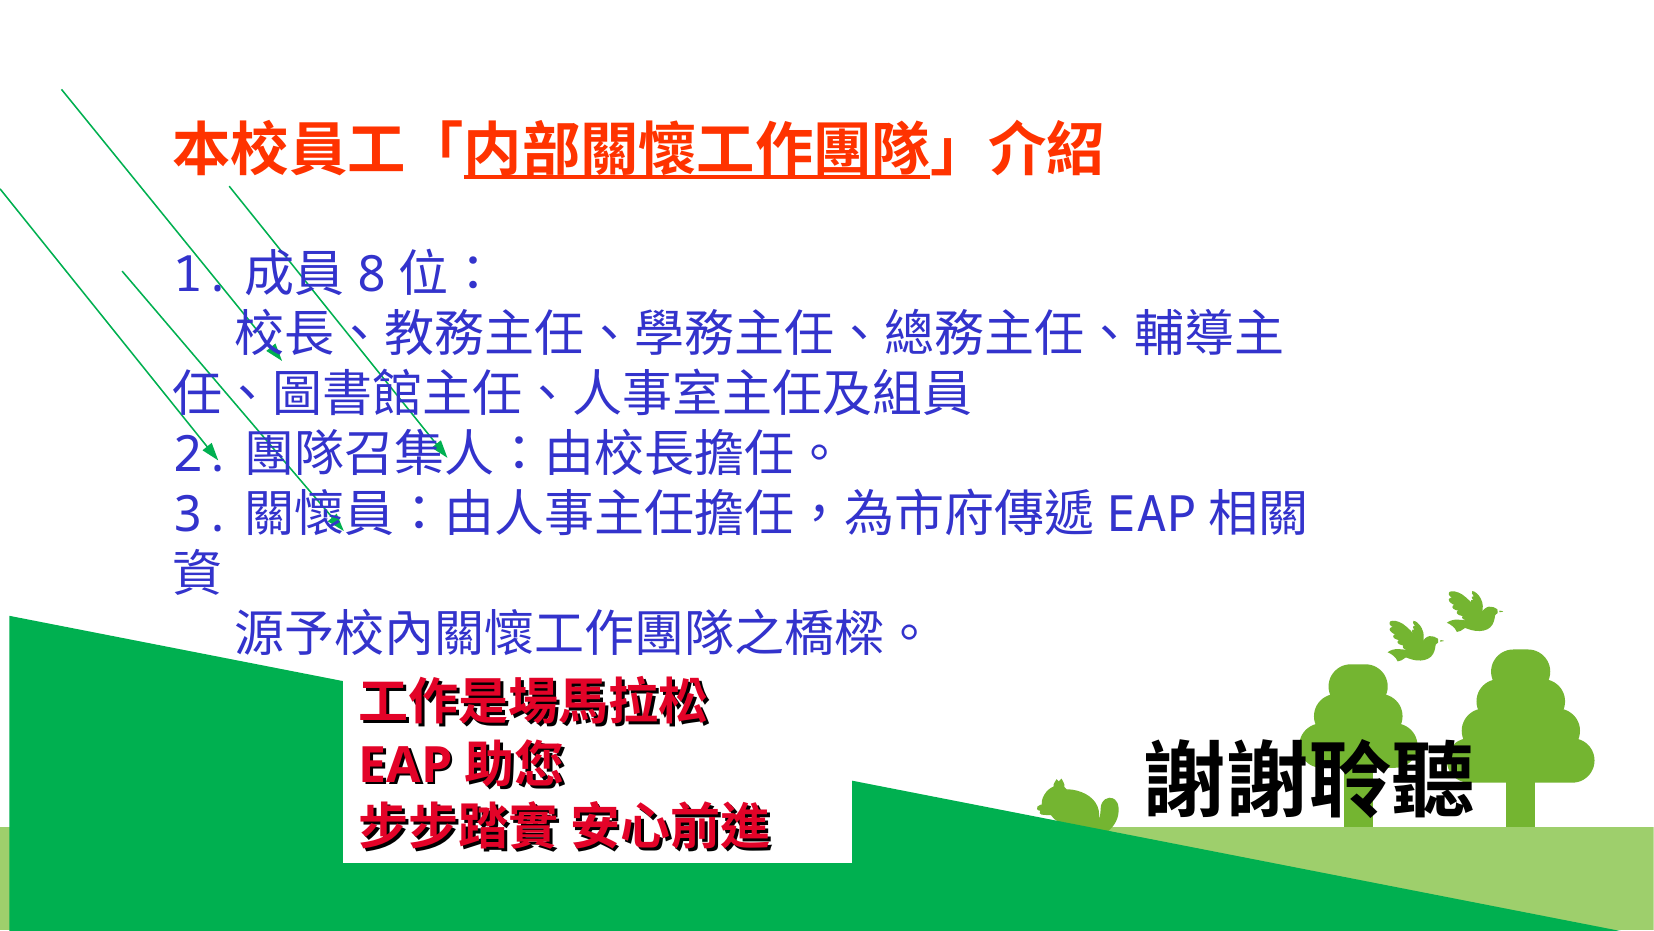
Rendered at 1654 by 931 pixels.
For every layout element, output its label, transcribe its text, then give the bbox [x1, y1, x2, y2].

text_box 本校員工「内部關懷工作團隊」介紹 1.成員8位： 校長、教務主任、學務主任、總務主任、輔導主任、圖書館主任、人事室主任及組員 2.團隊召集人：由校長擔任。 3.關懷員：由人事主任擔任，為市府傳遞EAP相關資 源予校內關懷工作團隊之橋樑。 [158, 104, 1334, 865]
text_box [9, 615, 1621, 931]
text_box 工作是場馬拉松 EAP助您 步步踏實 安心前進 [343, 659, 852, 860]
text_box 謝謝聆聽 [1127, 719, 1493, 836]
